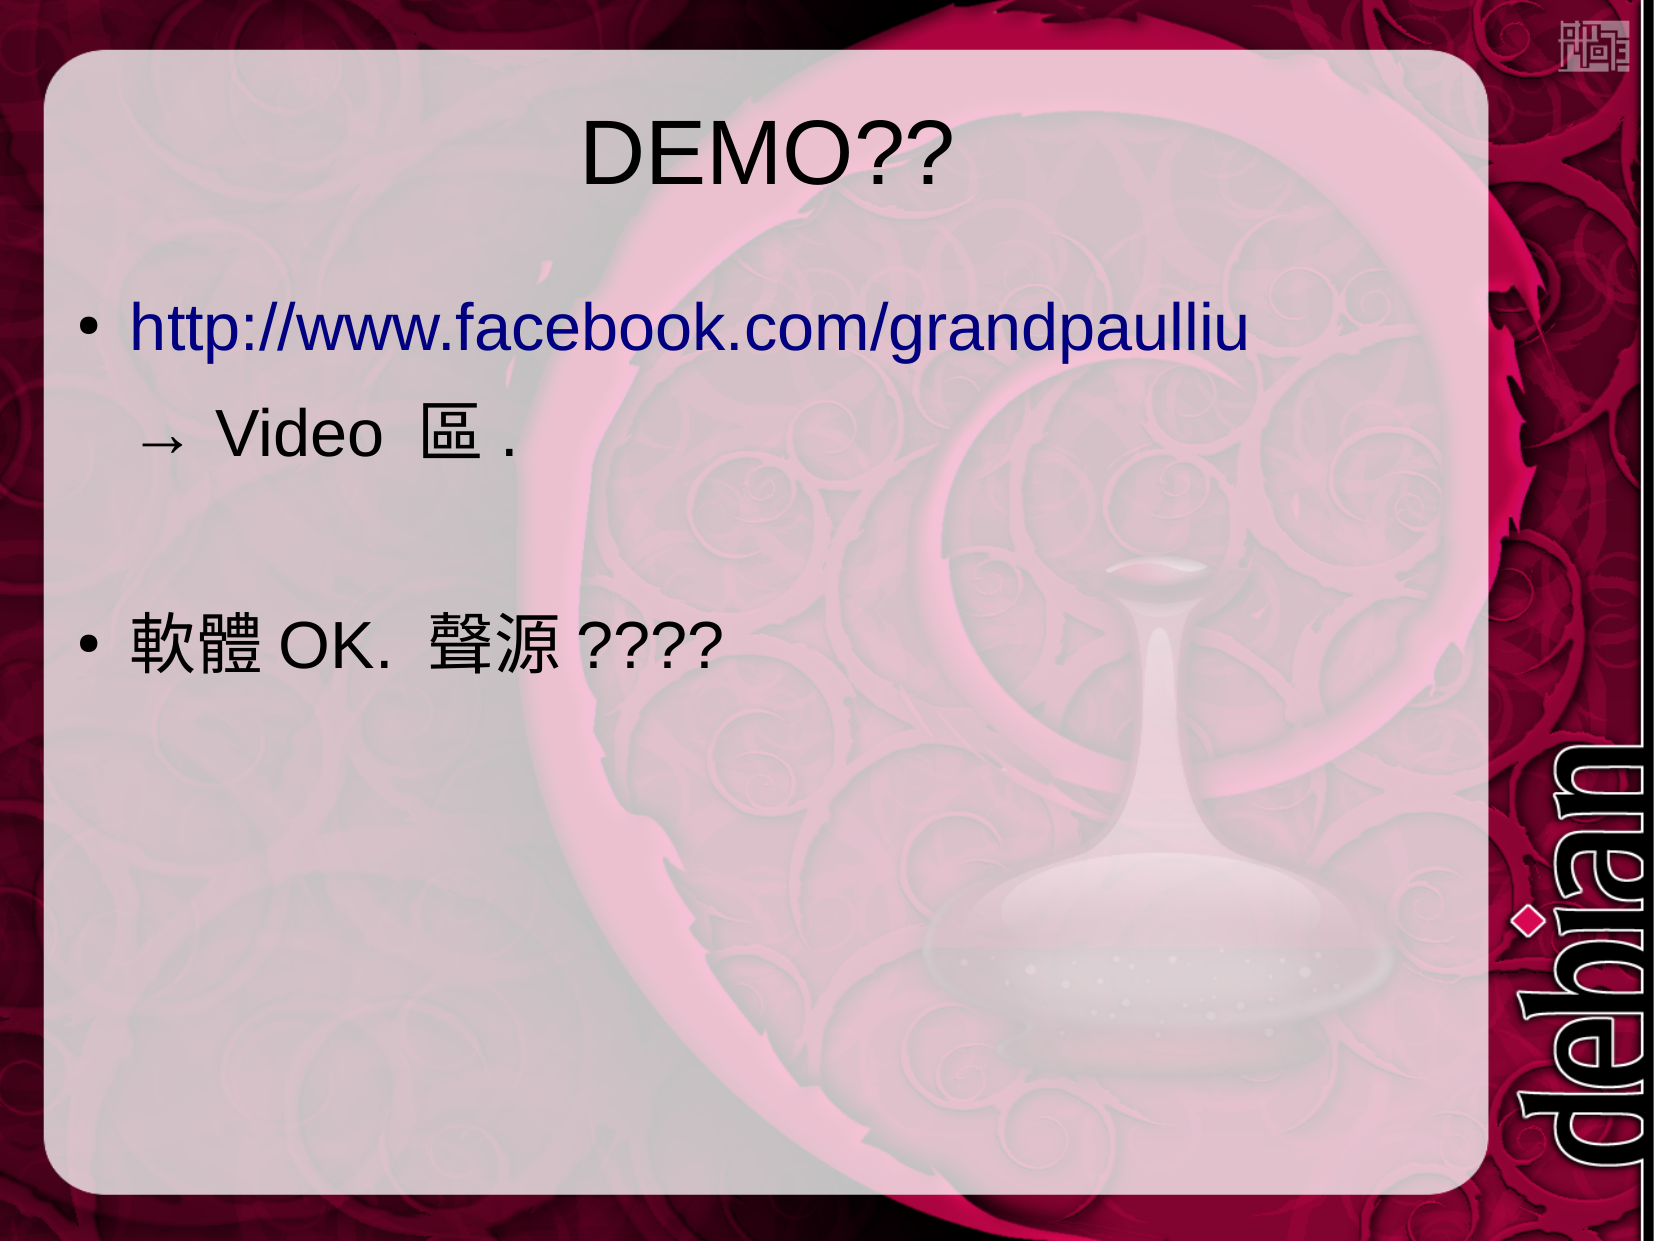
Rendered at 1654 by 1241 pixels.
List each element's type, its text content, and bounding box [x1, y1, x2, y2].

picture [0, 0, 1654, 1241]
title DEMO?? [59, 49, 1477, 257]
list http://www.facebook.com/grandpaulliu → Video 區. 軟體OK. 聲源???? [59, 290, 1477, 1109]
